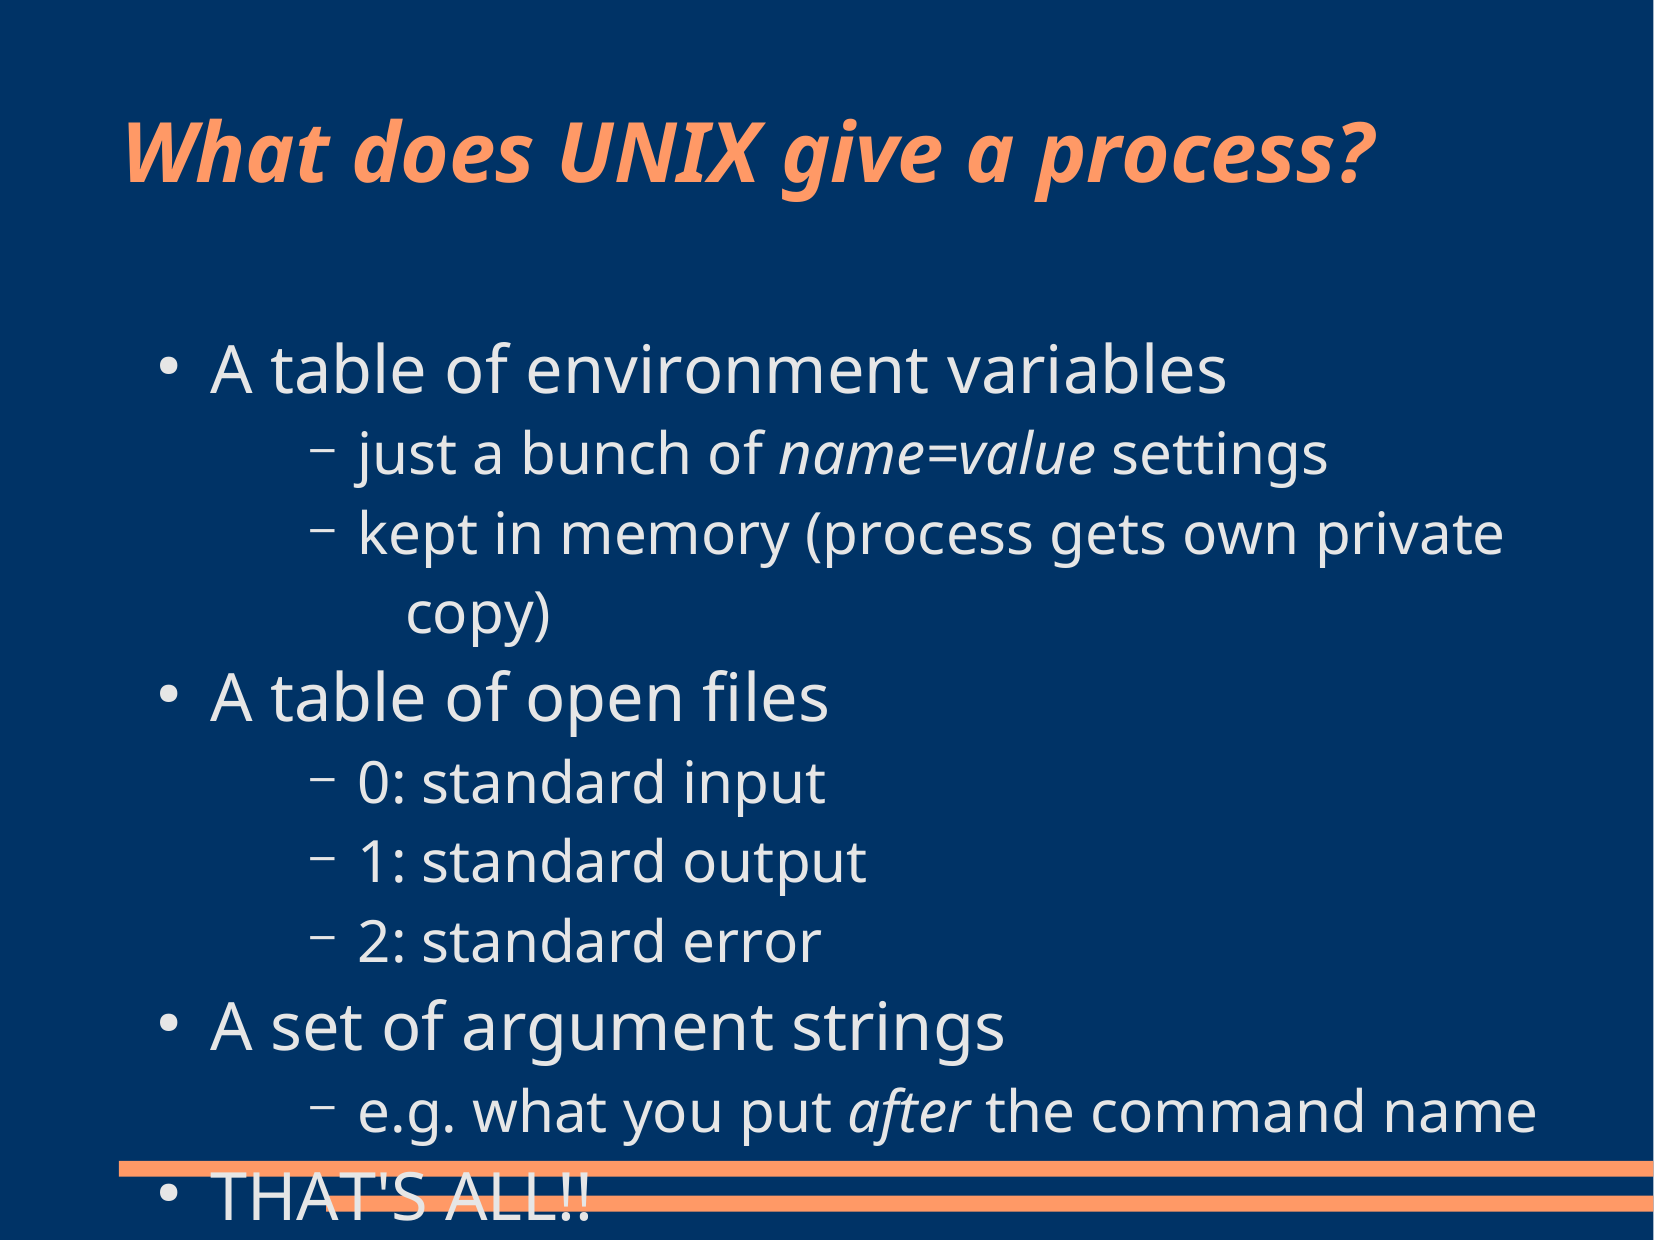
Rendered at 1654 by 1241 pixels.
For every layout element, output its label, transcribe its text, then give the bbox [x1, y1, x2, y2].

list A table of environment variables just a bunch of name=value settings kept in memory (process gets own private copy) A table of open files 0: standard input 1: standard output 2: standard error A set of argument strings e.g. what you put after the command name THAT'S ALL!! [121, 322, 1561, 1132]
title What does UNIX give a process? [121, 46, 1534, 254]
